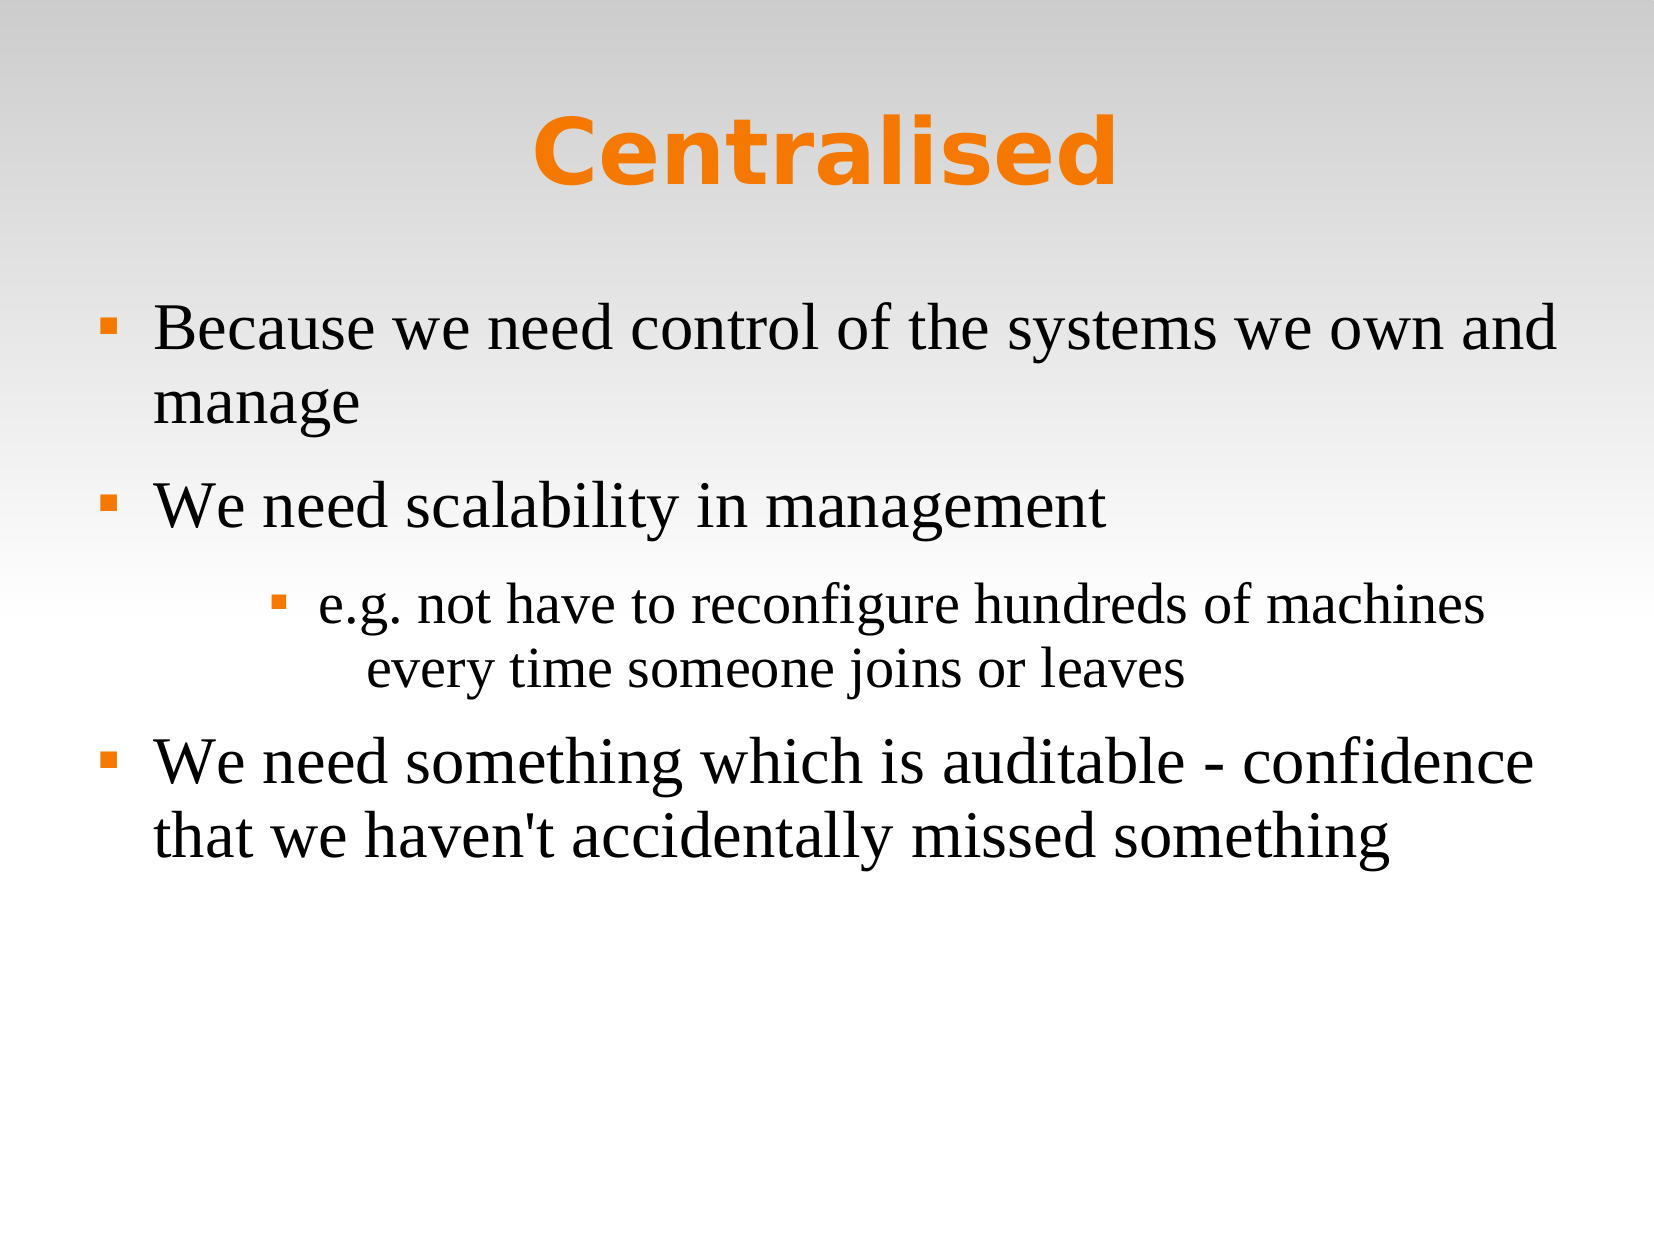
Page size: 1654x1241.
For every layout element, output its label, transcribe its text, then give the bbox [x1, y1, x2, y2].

title Centralised [82, 56, 1571, 250]
list Because we need control of the systems we own and manage We need scalability in management e.g. not have to reconfigure hundreds of machines every time someone joins or leaves We need something which is auditable - confidence that we haven't accidentally missed something [82, 290, 1571, 1094]
